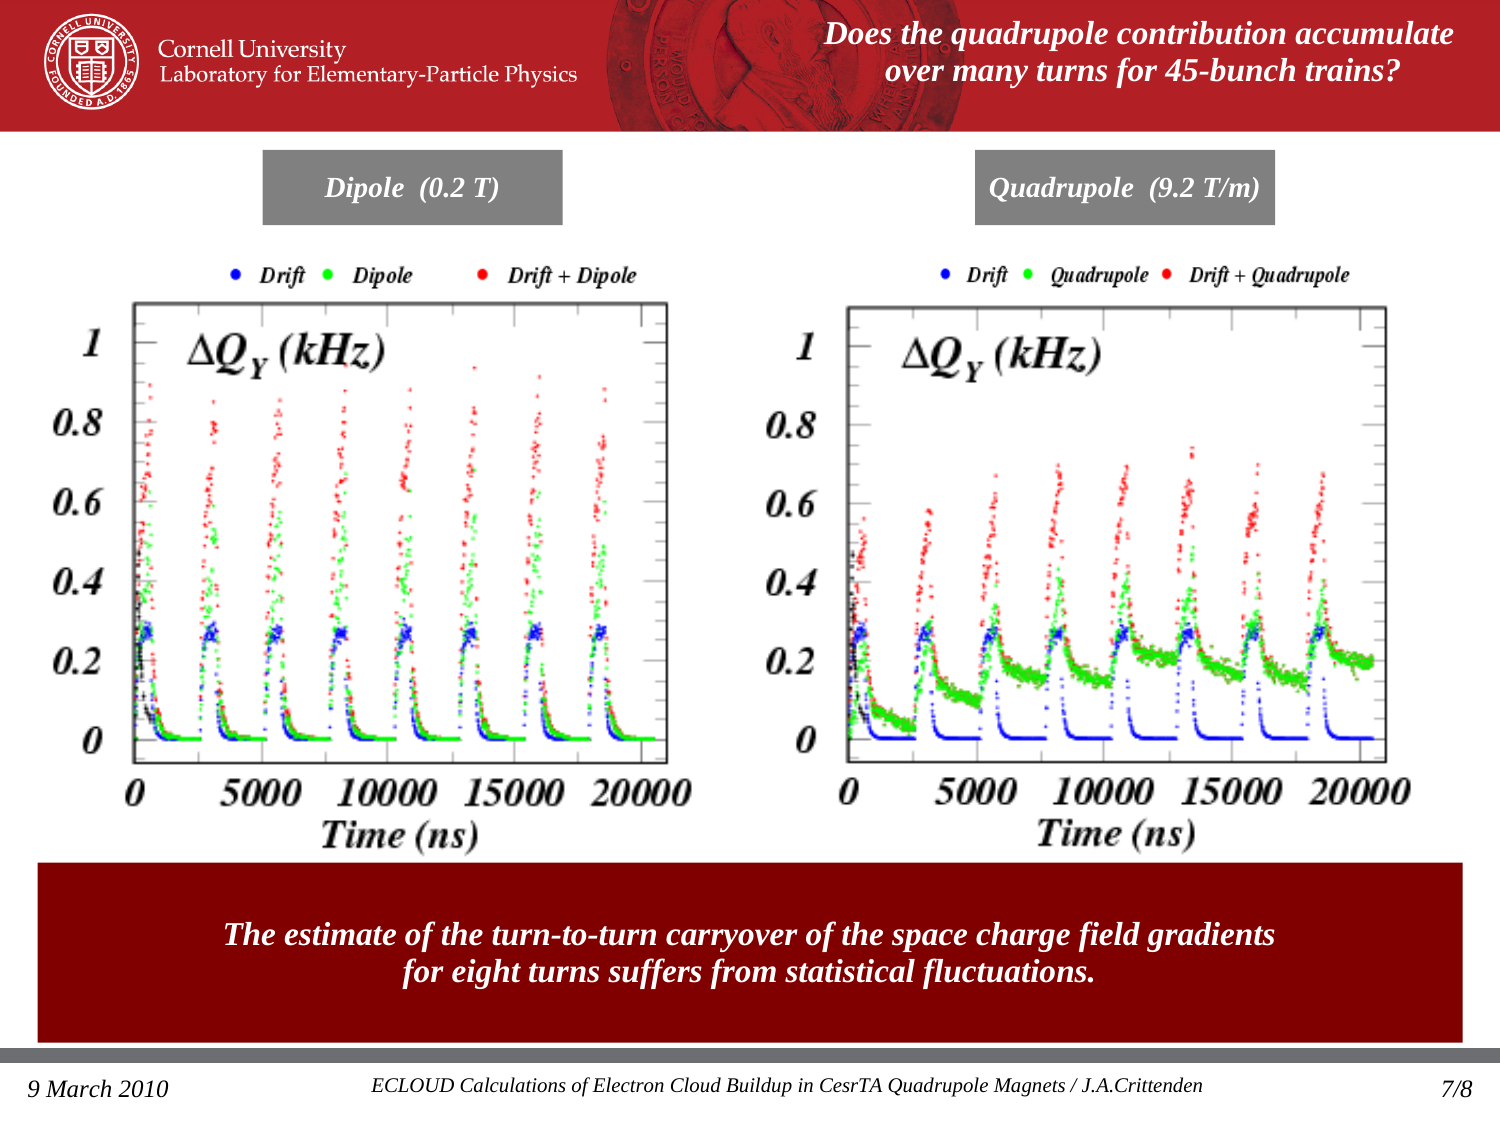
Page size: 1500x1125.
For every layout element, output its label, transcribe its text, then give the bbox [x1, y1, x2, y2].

picture [0, 0, 1500, 132]
picture [225, 262, 646, 293]
text_box The estimate of the turn-to-turn carryover of the space charge field gradients for eight turns suffers from statistical fluctuations. [37, 862, 1463, 1043]
picture [937, 262, 1358, 293]
picture [750, 296, 1426, 862]
picture [37, 296, 713, 862]
text_box Does the quadrupole contribution accumulate over many turns for 45-bunch trains? [787, 14, 1500, 128]
text_box Dipole (0.2 T) [262, 149, 563, 226]
text_box Quadrupole (9.2 T/m) [975, 149, 1276, 226]
